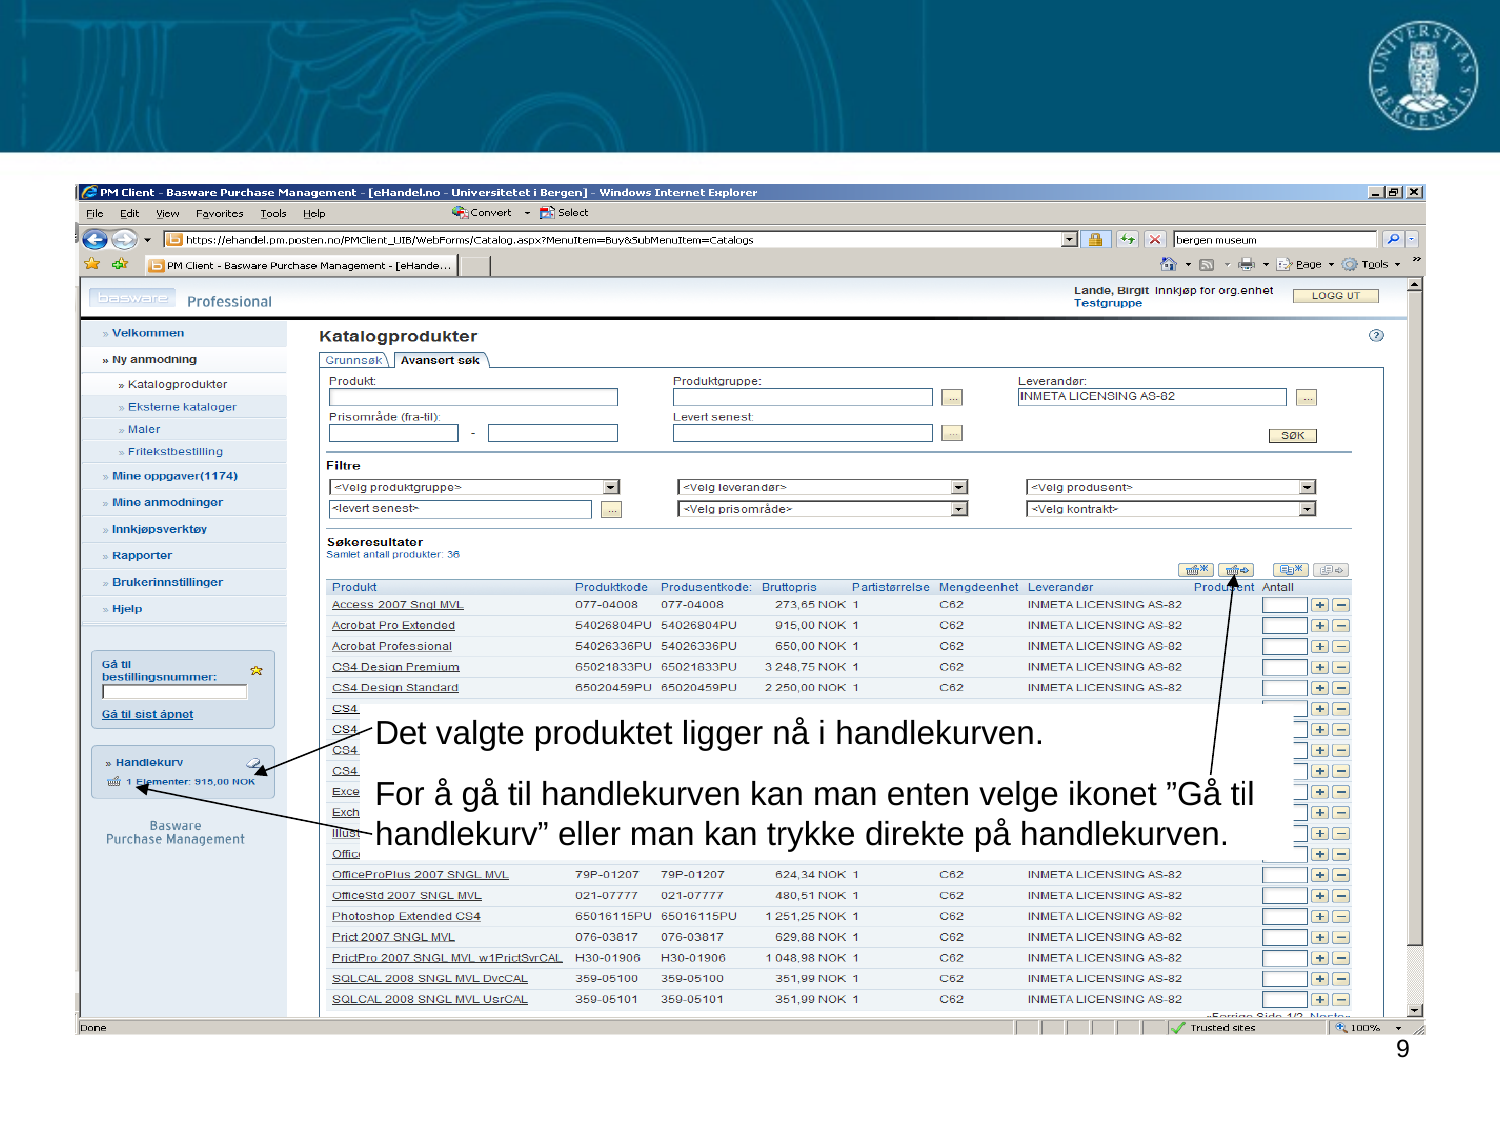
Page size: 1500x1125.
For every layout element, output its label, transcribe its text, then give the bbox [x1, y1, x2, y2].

text_box Det valgte produktet ligger nå i handlekurven. For å gå til handlekurven kan man enten velge ikonet ”Gå til handlekurv” eller man kan trykke direkte på handlekurven. [360, 704, 1294, 861]
picture [1368, 21, 1478, 131]
picture [0, 151, 1500, 1125]
text_box [75, 184, 1426, 1035]
text_box <number> [1074, 1035, 1426, 1103]
